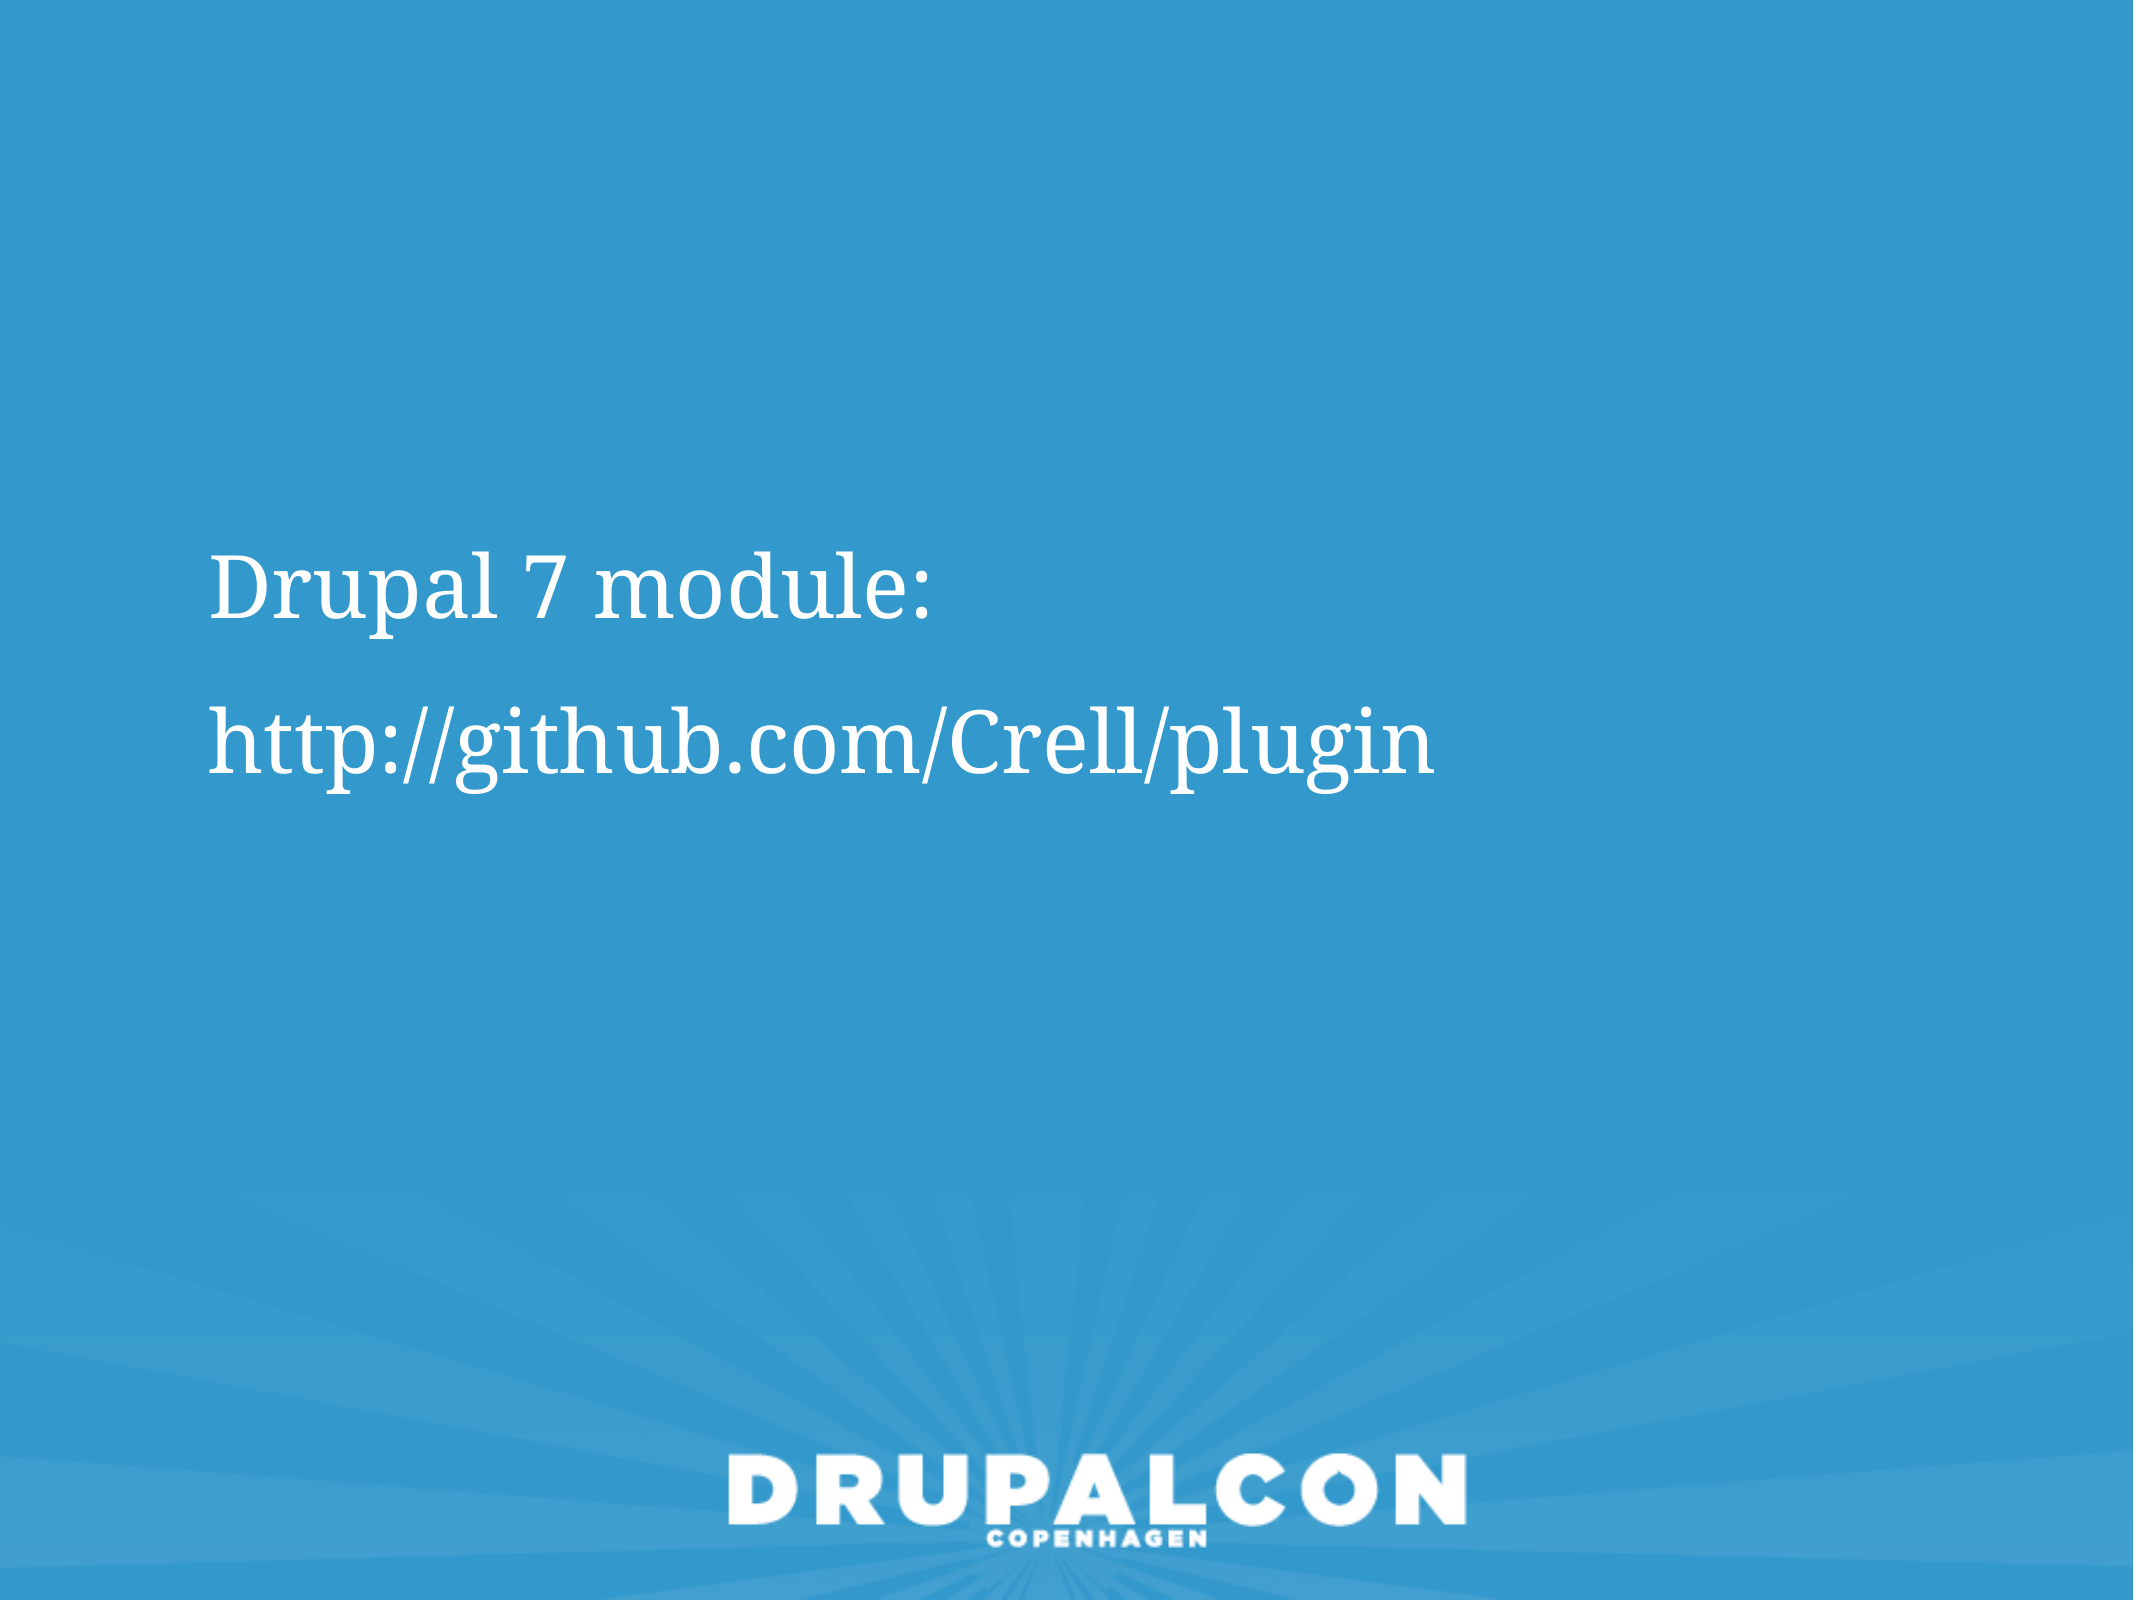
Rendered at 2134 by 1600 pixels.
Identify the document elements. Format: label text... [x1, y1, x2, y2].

picture [0, 0, 2134, 1600]
subtitle Drupal 7 module: http://github.com/Crell/plugin [208, 30, 1925, 1291]
